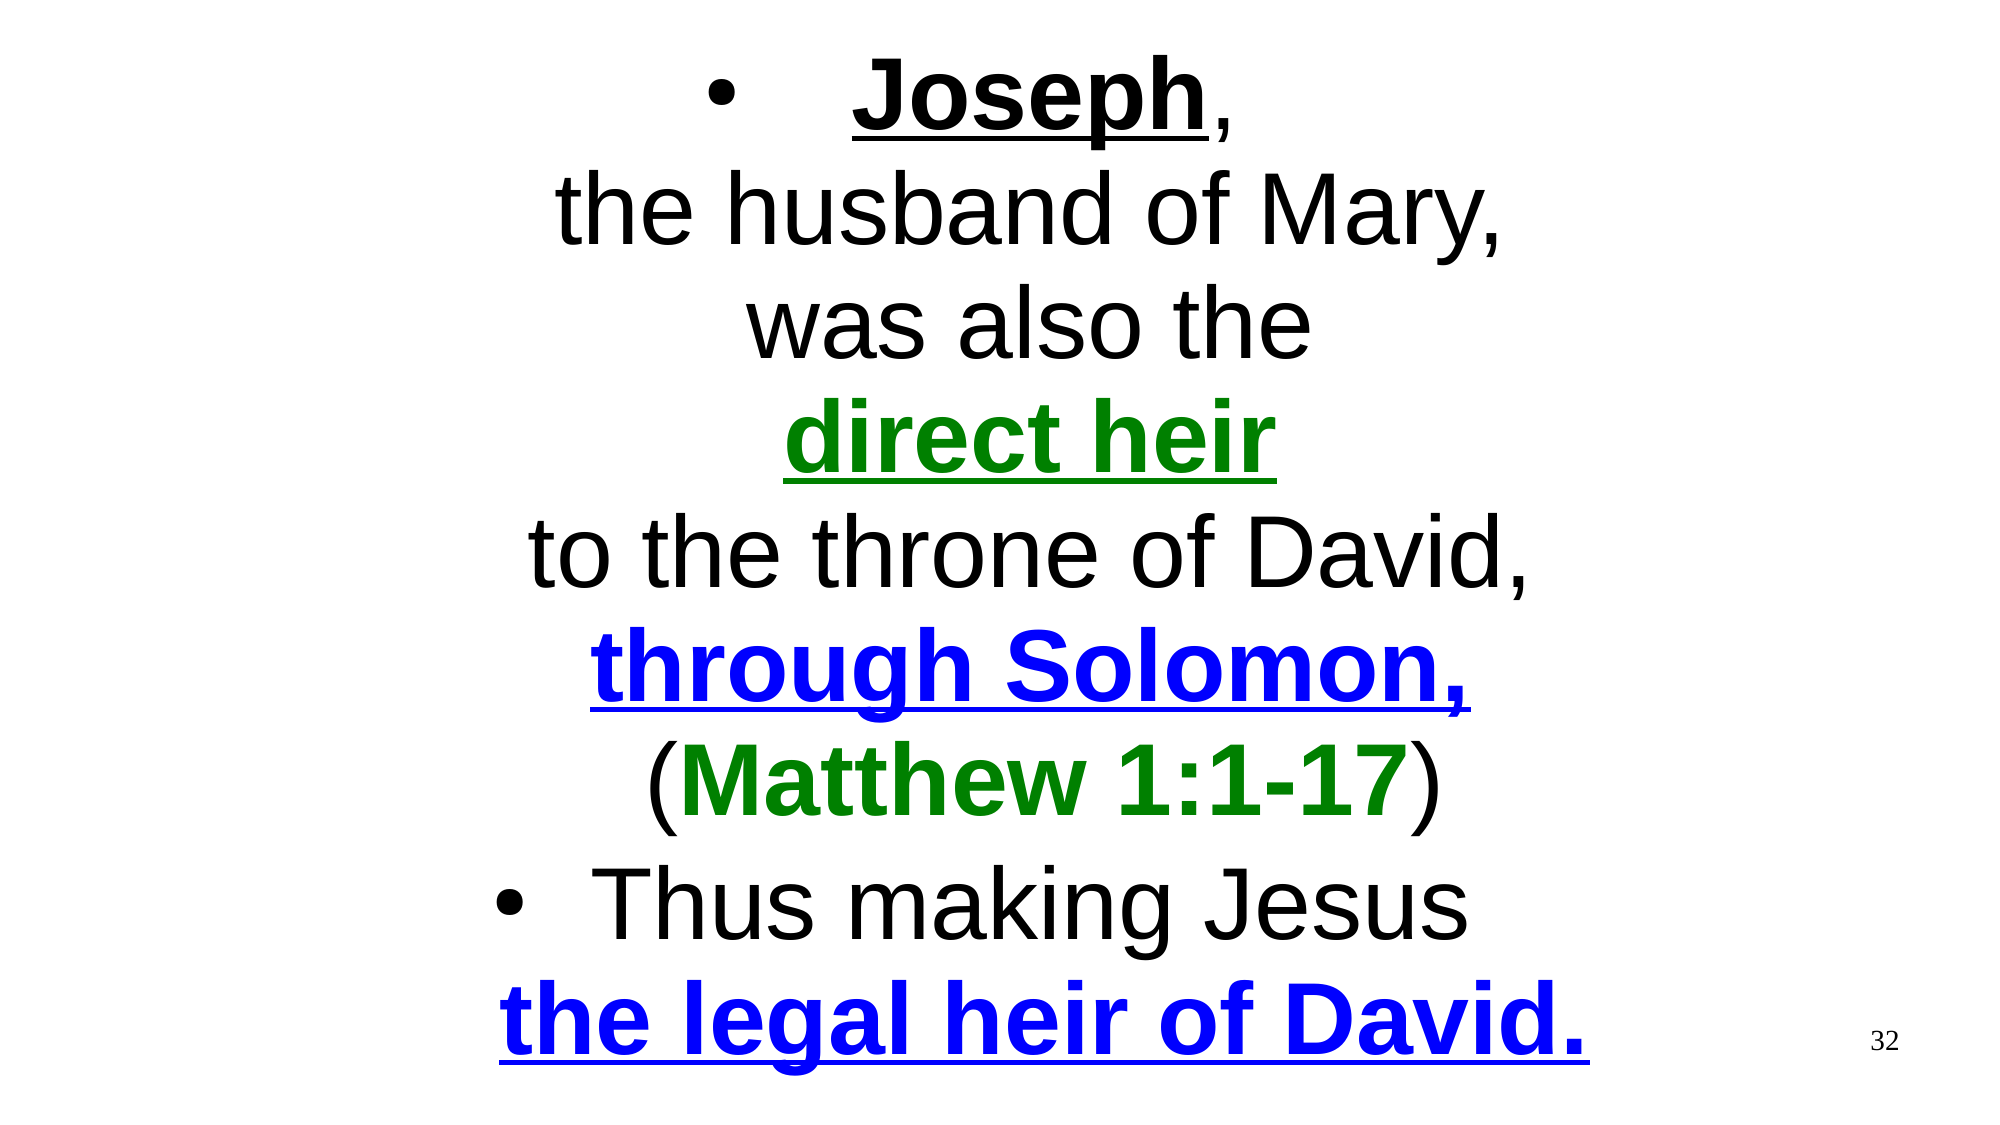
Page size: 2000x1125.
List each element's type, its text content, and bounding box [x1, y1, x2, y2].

list Joseph, the husband of Mary, was also the direct heir to the throne of David, through Solomon, (Matthew 1:1-17) Thus making Jesus the legal heir of David. [37, 37, 1988, 1088]
